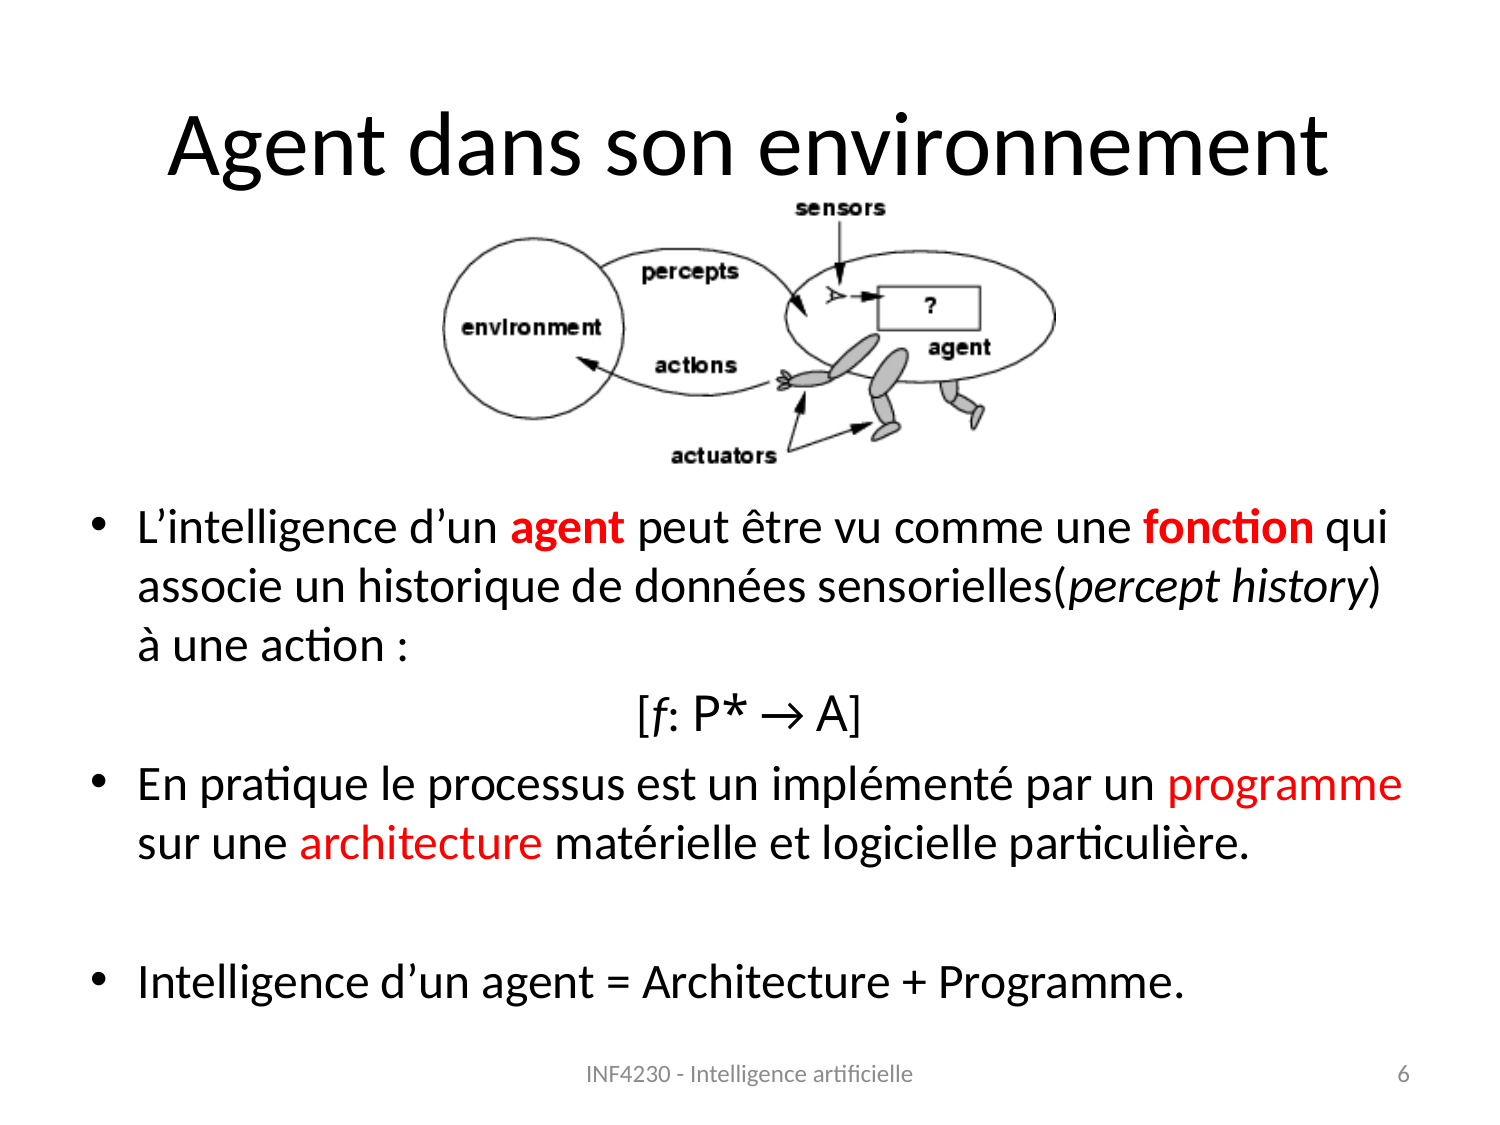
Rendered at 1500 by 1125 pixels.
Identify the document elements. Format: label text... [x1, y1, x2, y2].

list L’intelligence d’un agent peut être vu comme une fonction qui associe un historique de données sensorielles(percept history) à une action : [f: P* → A] En pratique le processus est un implémenté par un programme sur une architecture matérielle et logicielle particulière. Intelligence d’un agent = Architecture + Programme. [75, 486, 1425, 1024]
title Agent dans son environnement [75, 45, 1425, 233]
slide_number <numéro> [1074, 1042, 1425, 1103]
footer INF4230 - Intelligence artificielle [512, 1042, 988, 1103]
picture [442, 196, 1056, 473]
